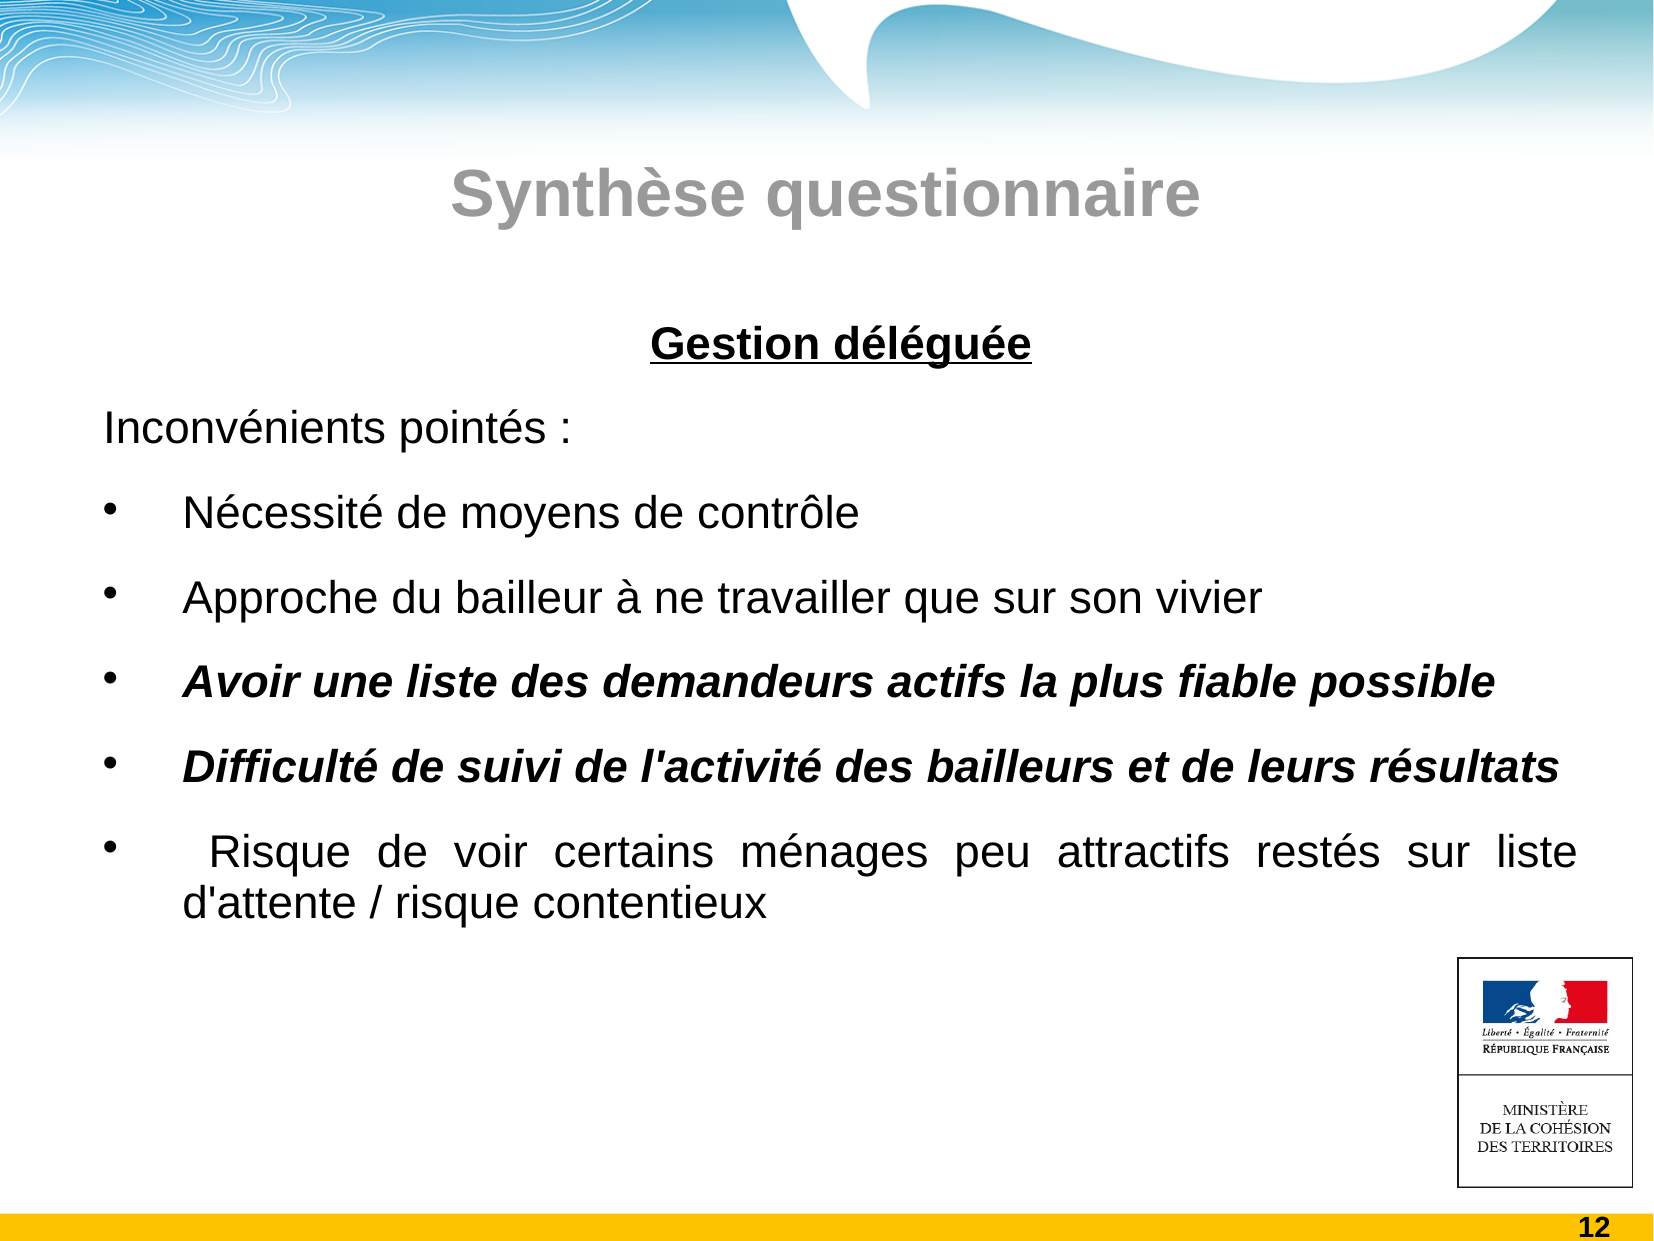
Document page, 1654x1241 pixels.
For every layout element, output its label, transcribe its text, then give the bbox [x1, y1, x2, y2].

text_box Synthèse questionnaire [82, 88, 1571, 242]
picture [0, 0, 1654, 1241]
text_box Gestion déléguée Inconvénients pointés : Nécessité de moyens de contrôle Approche du bailleur à ne travailler que sur son vivier Avoir une liste des demandeurs actifs la plus fiable possible Difficulté de suivi de l'activité des bailleurs et de leurs résultats Risque de voir certains ménages peu attractifs restés sur liste d'attente / risque contentieux [82, 242, 1579, 1059]
